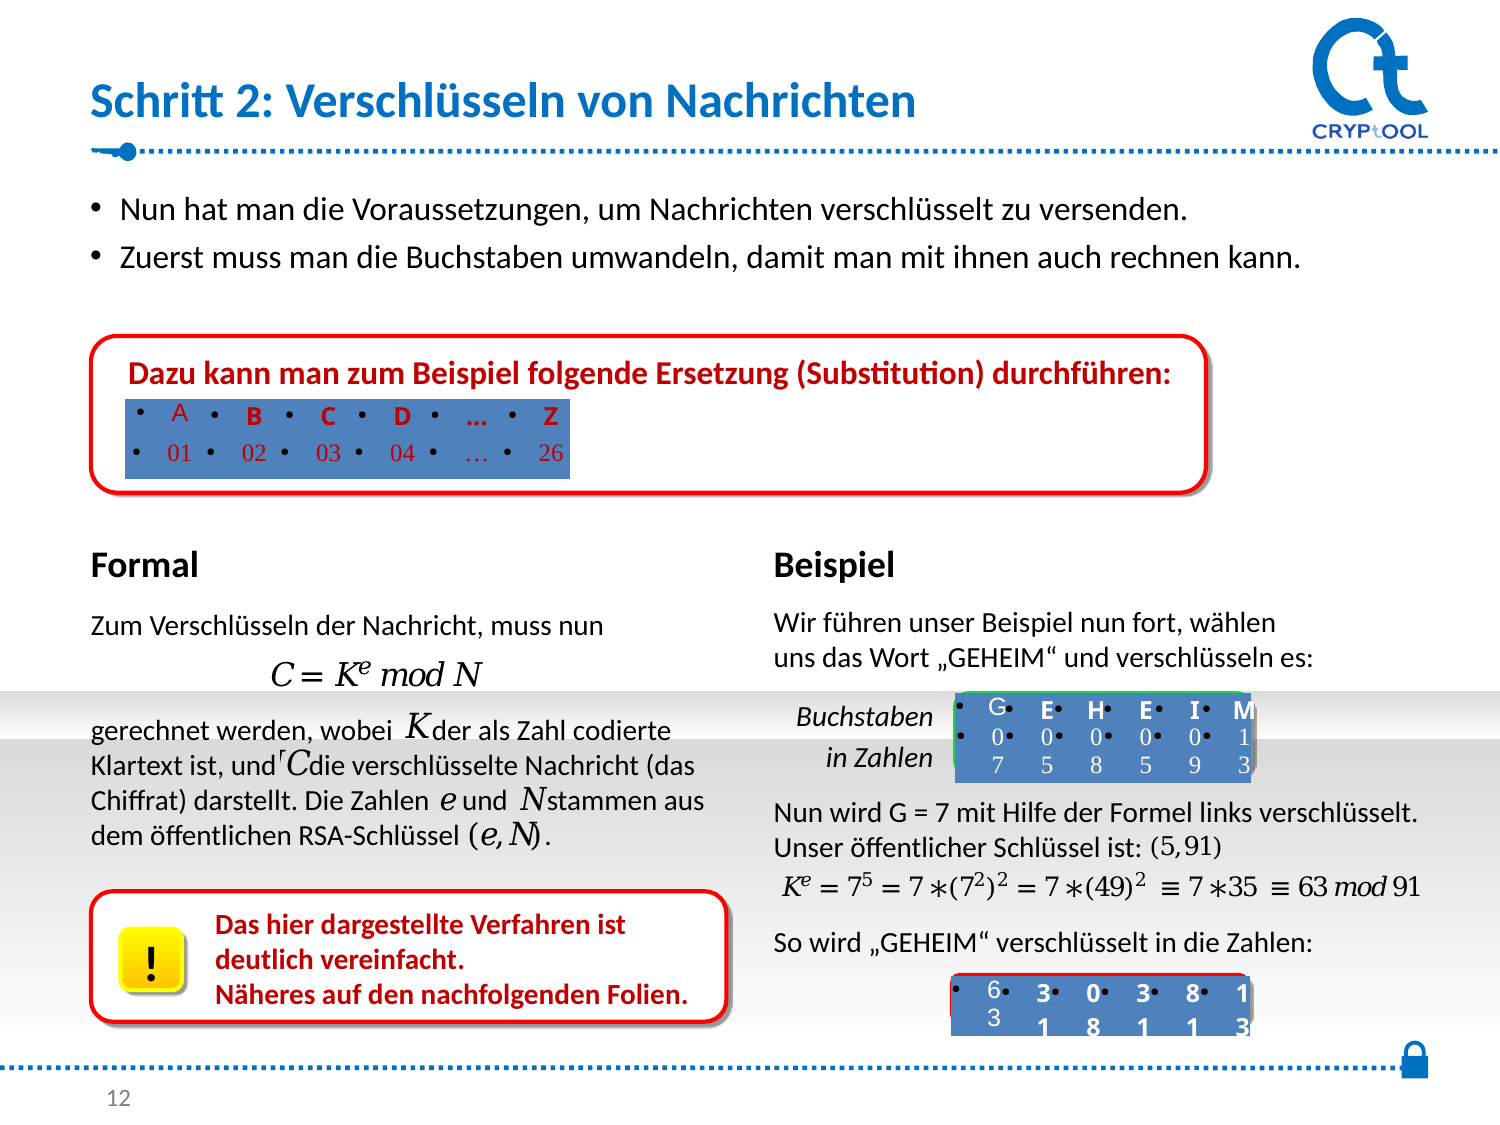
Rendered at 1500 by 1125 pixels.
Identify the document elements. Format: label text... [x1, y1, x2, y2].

text_box Formal [91, 532, 214, 592]
text_box Dazu kann man zum Beispiel folgende Ersetzung (Substitution) durchführen: [90, 335, 1206, 493]
text_box Das hier dargestellte Verfahren ist deutlich vereinfacht. Näheres auf den nachfolgenden Folien. [90, 891, 727, 1022]
list Nun hat man die Voraussetzungen, um Nachrichten verschlüsselt zu versenden. Zuerst muss man die Buchstaben umwandeln, damit man mit ihnen auch rechnen kann. [75, 179, 1426, 405]
table_header … [422, 399, 496, 439]
picture [417, 778, 554, 864]
table_header 13 [1200, 976, 1250, 1036]
table_header D [348, 399, 422, 439]
picture [773, 831, 1429, 912]
table_header Z [496, 399, 570, 439]
table_cell 02 [199, 439, 274, 479]
text_box Zum Verschlüsseln der Nachricht, muss nun gerechnet werden, wobei der als Zahl codierte Klartext ist, und die verschlüsselte Nachricht (das Chiffrat) darstellt. Die Zahlen und stammen aus dem öffentlichen RSA-Schlüssel . [90, 599, 727, 862]
picture [228, 654, 498, 750]
table_header B [199, 399, 274, 439]
table_cell 04 [348, 439, 422, 479]
text_box Beispiel [774, 532, 911, 592]
table_cell 03 [274, 439, 348, 479]
table_header 31 [1101, 976, 1150, 1036]
table_cell 26 [496, 439, 570, 479]
text_box 12 [90, 1074, 271, 1111]
text_box ! [120, 928, 182, 991]
text_box Buchstaben [796, 690, 949, 740]
title Schritt 2: Verschlüsseln von Nachrichten [75, 45, 1426, 150]
table_header 63 [951, 976, 1001, 1036]
table_header 08 [1051, 976, 1101, 1036]
table_cell 01 [125, 439, 199, 479]
text_box Wir führen unser Beispiel nun fort, wählen uns das Wort „GEHEIM“ und verschlüsseln es: Nun wird G = 7 mit Hilfe der Formel links verschlüsselt. Unser öffentlicher Schlüssel ist: So wird „GEHEIM“ verschlüsselt in die Zahlen: [773, 596, 1471, 970]
picture [280, 741, 318, 782]
table_header 81 [1150, 976, 1200, 1036]
table_header C [274, 399, 348, 439]
table_header A [125, 399, 199, 439]
table_header 31 [1001, 976, 1051, 1036]
table_cell … [422, 439, 496, 479]
text_box in Zahlen [826, 740, 948, 781]
